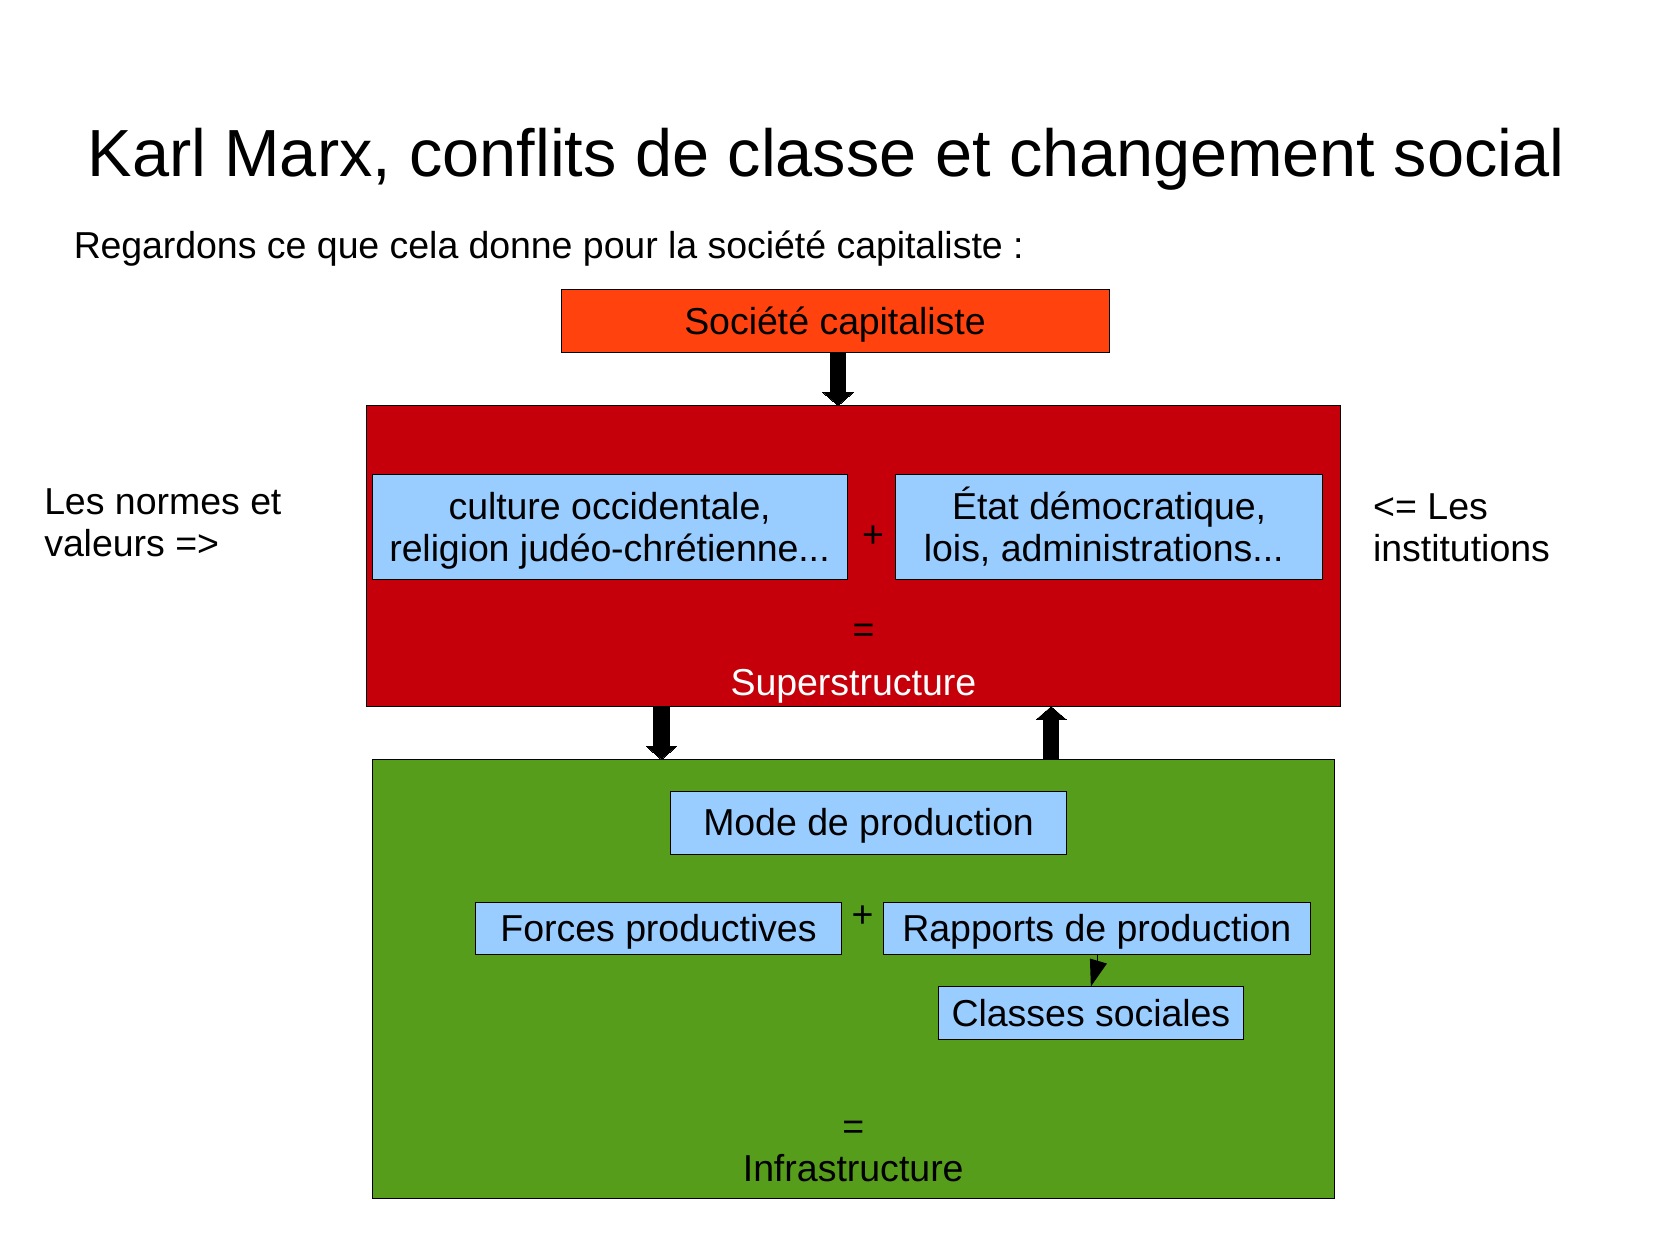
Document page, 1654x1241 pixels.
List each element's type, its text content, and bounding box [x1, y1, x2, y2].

text_box Société capitaliste [561, 289, 1110, 353]
text_box [822, 352, 854, 406]
text_box Les normes et valeurs => [29, 473, 297, 573]
text_box État démocratique, lois, administrations... [895, 474, 1323, 580]
text_box Regardons ce que cela donne pour la société capitaliste : [59, 217, 1052, 274]
text_box + [847, 505, 901, 566]
text_box <= Les institutions [1358, 478, 1566, 578]
text_box Forces productives [475, 902, 842, 955]
text_box Classes sociales [938, 986, 1244, 1040]
text_box Rapports de production [883, 902, 1311, 955]
text_box + [836, 886, 891, 946]
text_box = [837, 600, 892, 661]
text_box [1036, 706, 1067, 760]
text_box Superstructure [366, 405, 1341, 707]
text_box culture occidentale, religion judéo-chrétienne... [372, 474, 848, 580]
text_box Mode de production [670, 791, 1067, 855]
text_box [646, 706, 677, 760]
title Karl Marx, conflits de classe et changement social [82, 56, 1571, 250]
text_box = Infrastructure [372, 759, 1335, 1199]
